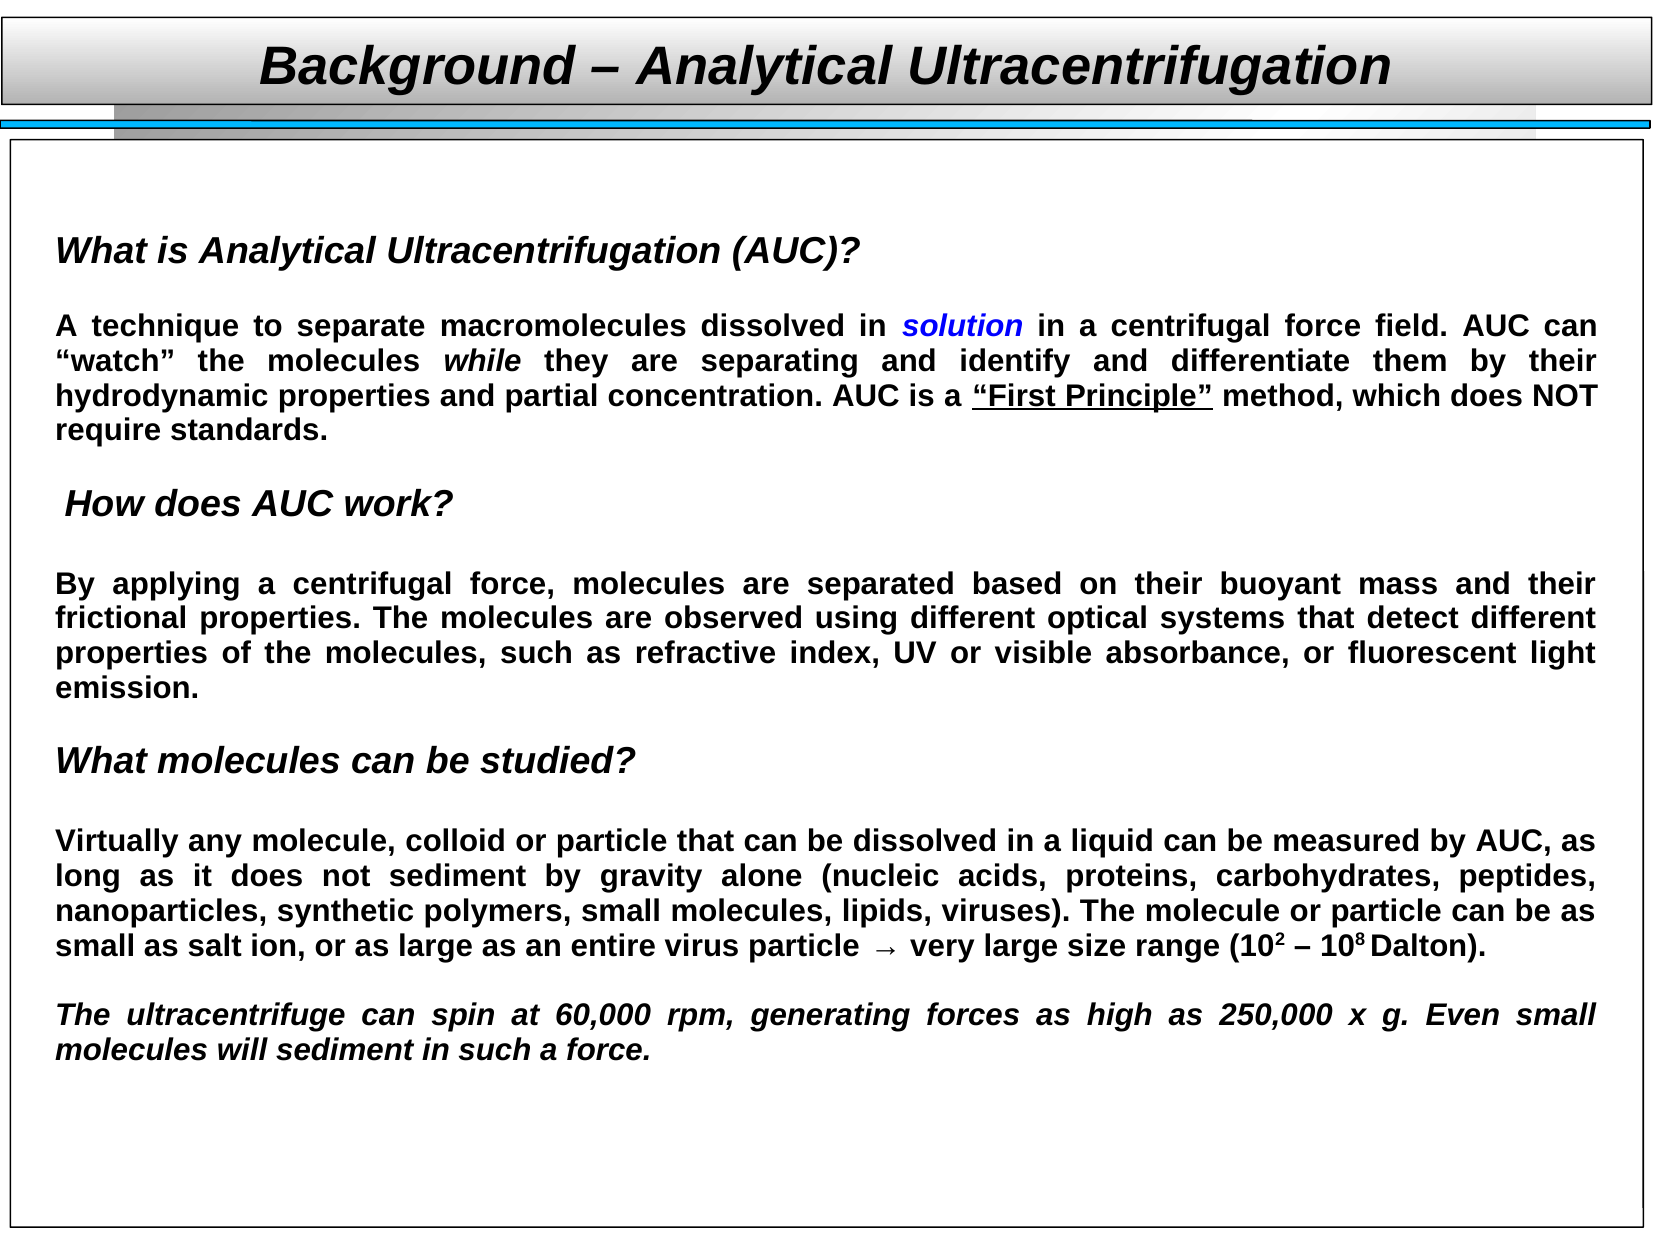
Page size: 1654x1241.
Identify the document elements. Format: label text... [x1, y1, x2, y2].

text_box [0, 120, 1651, 129]
text_box What is Analytical Ultracentrifugation (AUC)? A technique to separate macromolecules dissolved in solution in a centrifugal force field. AUC can “watch” the molecules while they are separating and identify and differentiate them by their hydrodynamic properties and partial concentration. AUC is a “First Principle” method, which does NOT require standards. How does AUC work? By applying a centrifugal force, molecules are separated based on their buoyant mass and their frictional properties. The molecules are observed using different optical systems that detect different properties of the molecules, such as refractive index, UV or visible absorbance, or fluorescent light emission. What molecules can be studied? Virtually any molecule, colloid or particle that can be dissolved in a liquid can be measured by AUC, as long as it does not sediment by gravity alone (nucleic acids, proteins, carbohydrates, peptides, nanoparticles, synthetic polymers, small molecules, lipids, viruses). The molecule or particle can be as small as salt ion, or as large as an entire virus particle → very large size range (102 – 108 Dalton). The ultracentrifuge can spin at 60,000 rpm, generating forces as high as 250,000 x g. Even small molecules will sediment in such a force. [55, 229, 1599, 1069]
text_box [10, 139, 1644, 1228]
text_box Background – Analytical Ultracentrifugation [1, 17, 1652, 105]
